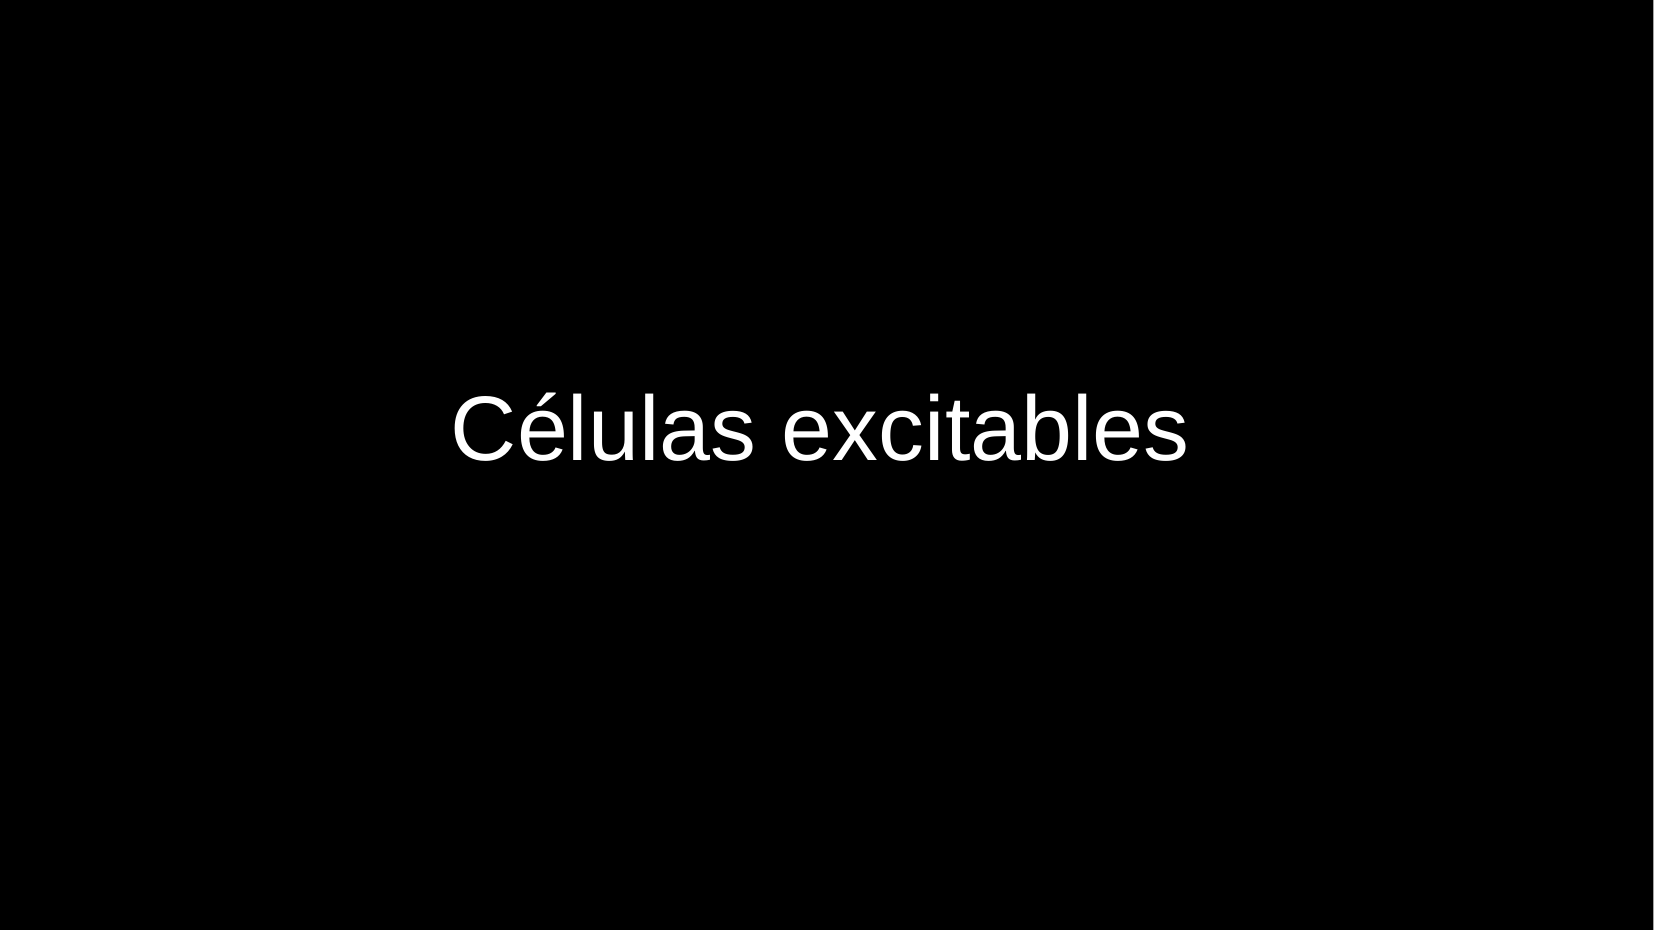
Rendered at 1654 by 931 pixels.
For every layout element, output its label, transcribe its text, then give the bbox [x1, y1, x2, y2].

title Células excitables [76, 326, 1565, 532]
